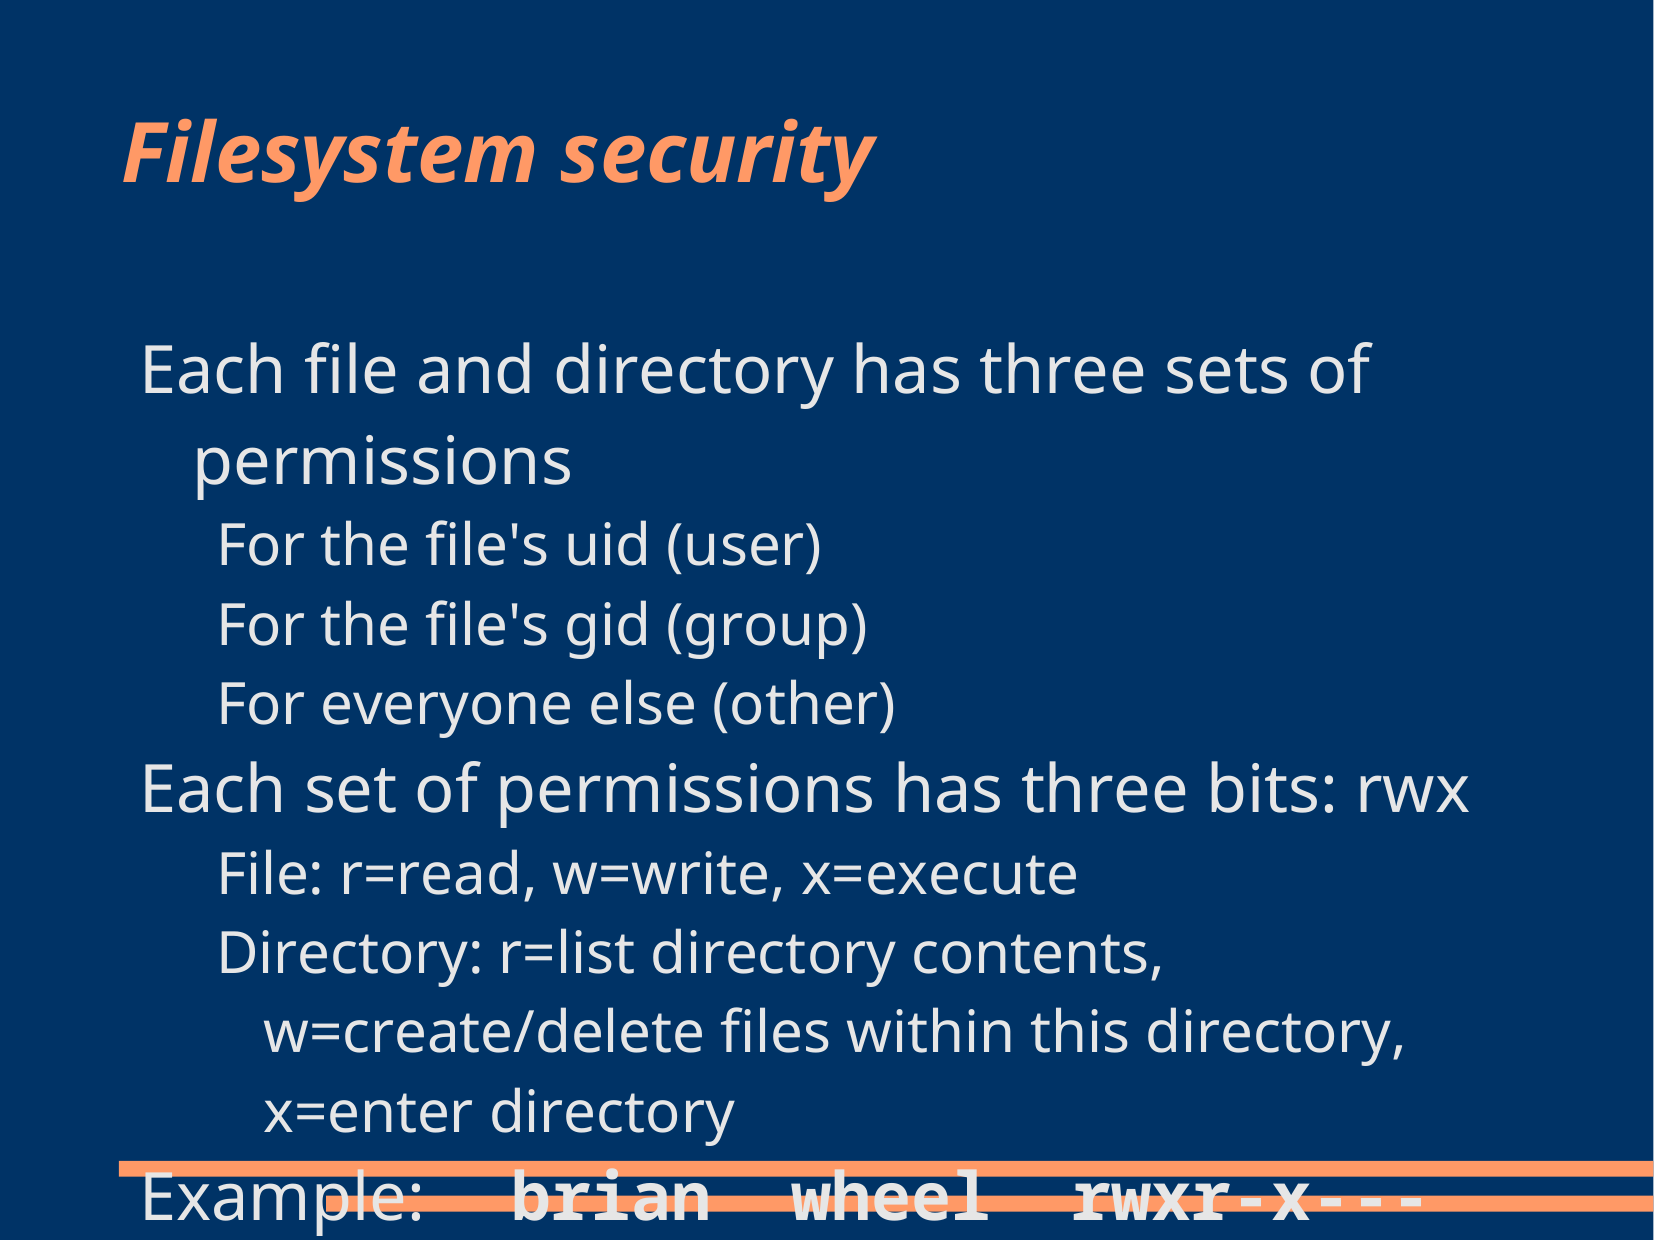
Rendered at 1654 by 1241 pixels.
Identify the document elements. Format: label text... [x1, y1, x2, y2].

list Each file and directory has three sets of permissions For the file's uid (user) For the file's gid (group) For everyone else (other) Each set of permissions has three bits: rwx File: r=read, w=write, x=execute Directory: r=list directory contents, w=create/delete files within this directory, x=enter directory Example: brian wheel rwxr-x--- [121, 322, 1561, 1144]
title Filesystem security [121, 46, 1534, 254]
